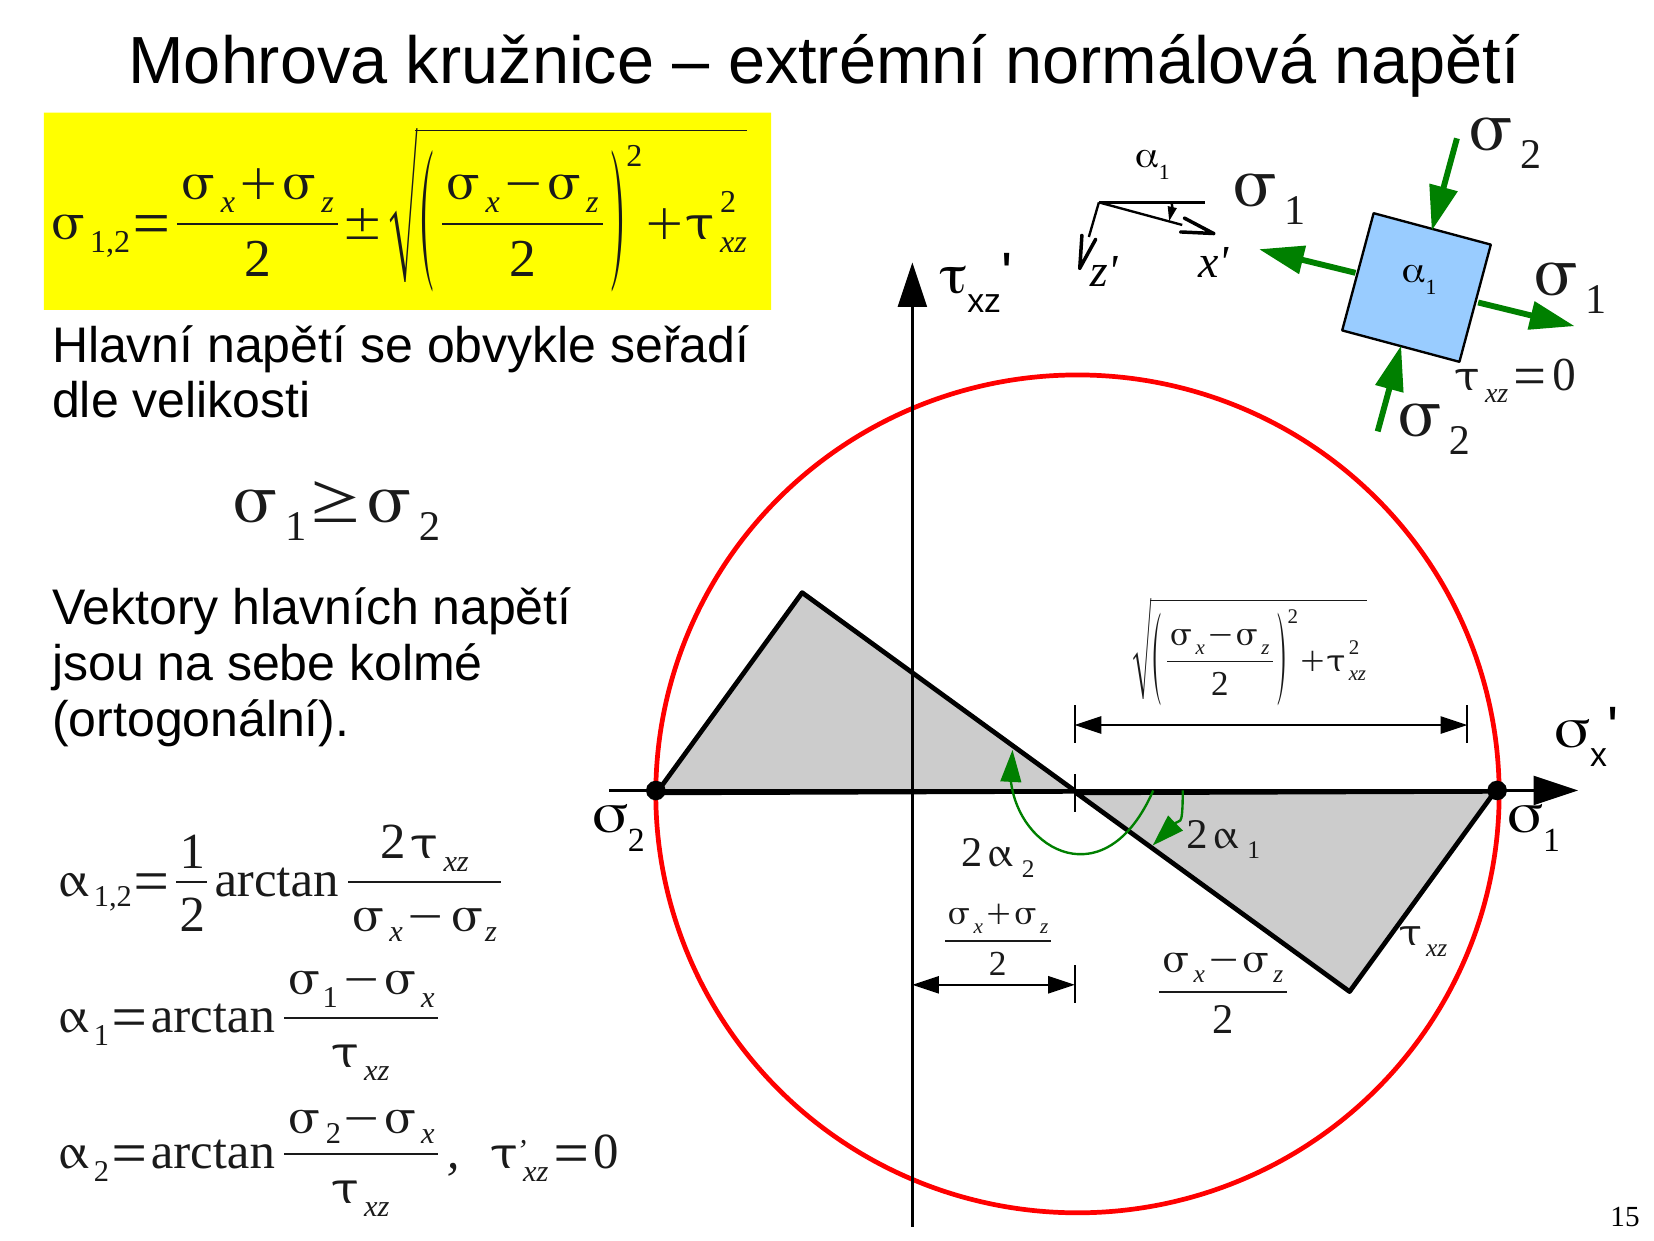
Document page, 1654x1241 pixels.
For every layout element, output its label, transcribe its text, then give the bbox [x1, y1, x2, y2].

chart [1204, 144, 1321, 234]
chart [39, 814, 632, 1222]
text_box sx' [1540, 687, 1654, 791]
text_box [1129, 792, 1181, 862]
chart [29, 126, 761, 295]
chart [1369, 349, 1586, 464]
text_box x' [1183, 229, 1250, 281]
chart [1505, 233, 1622, 323]
text_box [1076, 792, 1150, 830]
text_box Vektory hlavních napětí jsou na sebe kolmé (ortogonální). [37, 572, 601, 774]
title Mohrova kružnice – extrémní normálová napětí [37, 8, 1613, 113]
text_box [663, 592, 911, 789]
text_box txz' [926, 233, 1077, 337]
chart [204, 460, 455, 549]
text_box Hlavní napětí se obvykle seřadí dle velikosti [37, 309, 798, 449]
chart [1383, 908, 1459, 962]
text_box [1342, 213, 1491, 357]
text_box s1 [1493, 784, 1644, 888]
text_box [43, 113, 772, 309]
chart [945, 829, 1045, 883]
text_box [914, 673, 1073, 789]
text_box a1 [1120, 134, 1186, 206]
chart [1170, 811, 1270, 865]
chart [1140, 935, 1300, 1042]
text_box [1175, 781, 1503, 992]
text_box a1 [1387, 249, 1453, 322]
text_box z' [1075, 238, 1184, 324]
chart [1441, 88, 1557, 178]
chart [1116, 597, 1375, 708]
chart [929, 893, 1062, 983]
text_box s2 [577, 784, 728, 888]
